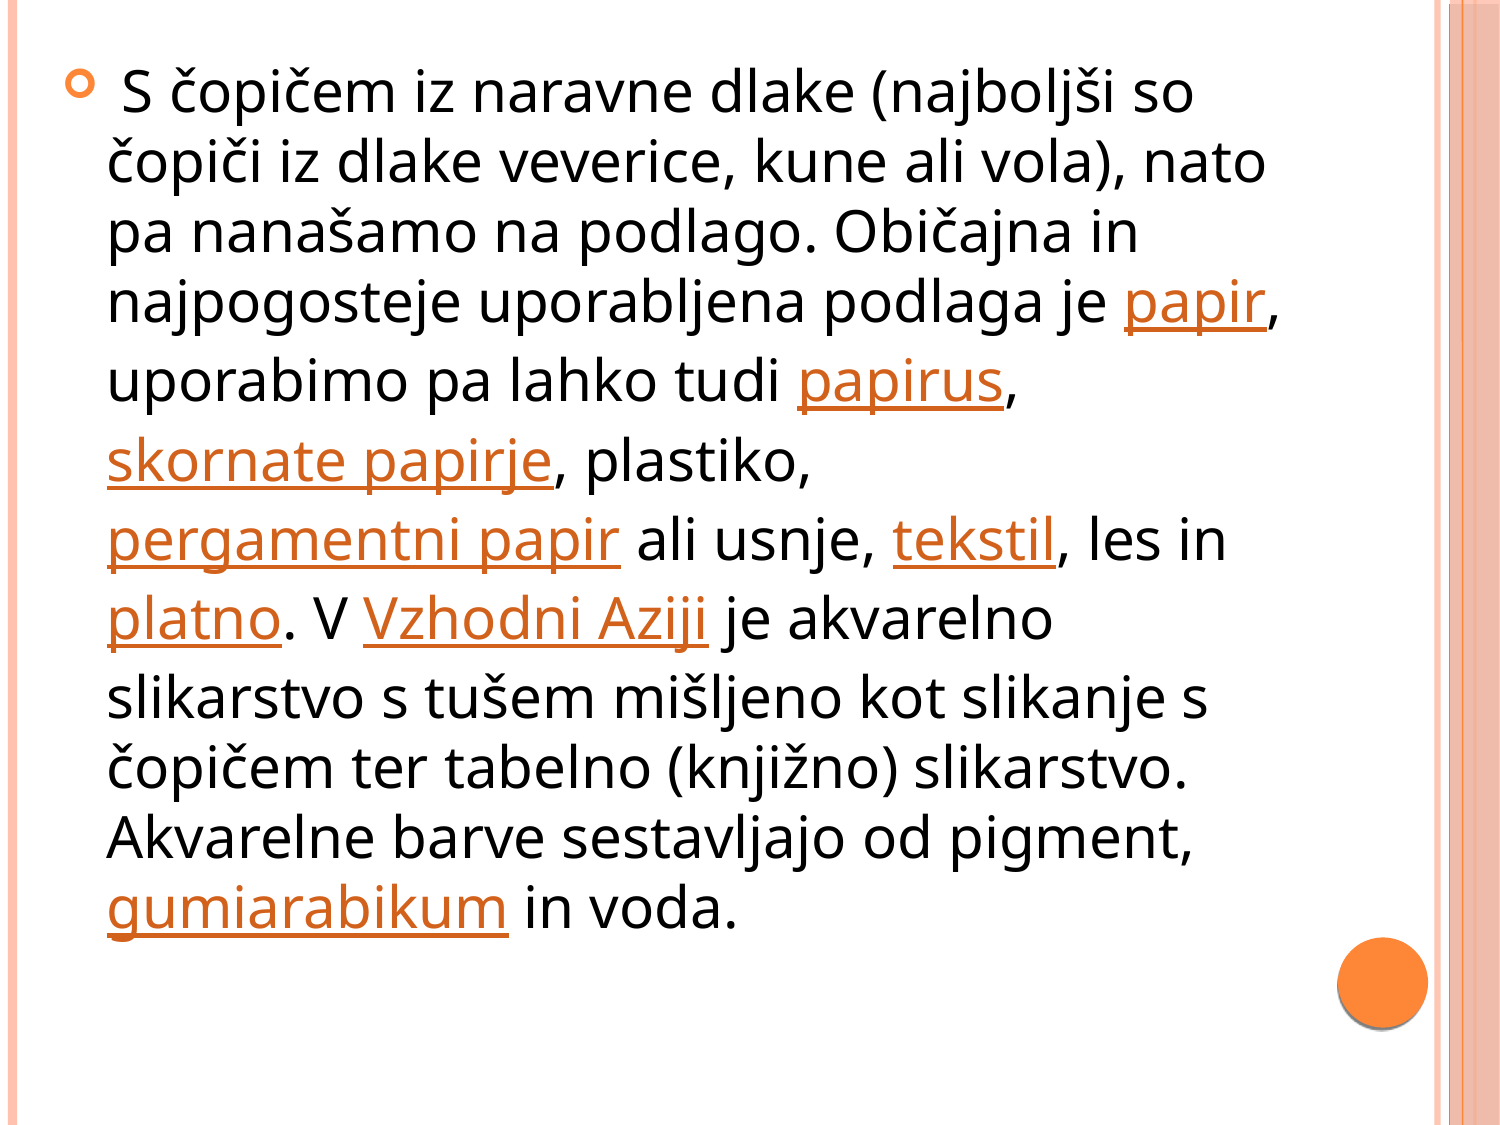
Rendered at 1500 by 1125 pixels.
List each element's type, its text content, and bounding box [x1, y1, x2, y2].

list S čopičem iz naravne dlake (najboljši so čopiči iz dlake veverice, kune ali vola), nato pa nanašamo na podlago. Običajna in najpogosteje uporabljena podlaga je papir, uporabimo pa lahko tudi papirus, skornate papirje, plastiko, pergamentni papir ali usnje, tekstil, les in platno. V Vzhodni Aziji je akvarelno slikarstvo s tušem mišljeno kot slikanje s čopičem ter tabelno (knjižno) slikarstvo. Akvarelne barve sestavljajo od pigment, gumiarabikum in voda. [46, 46, 1336, 1062]
